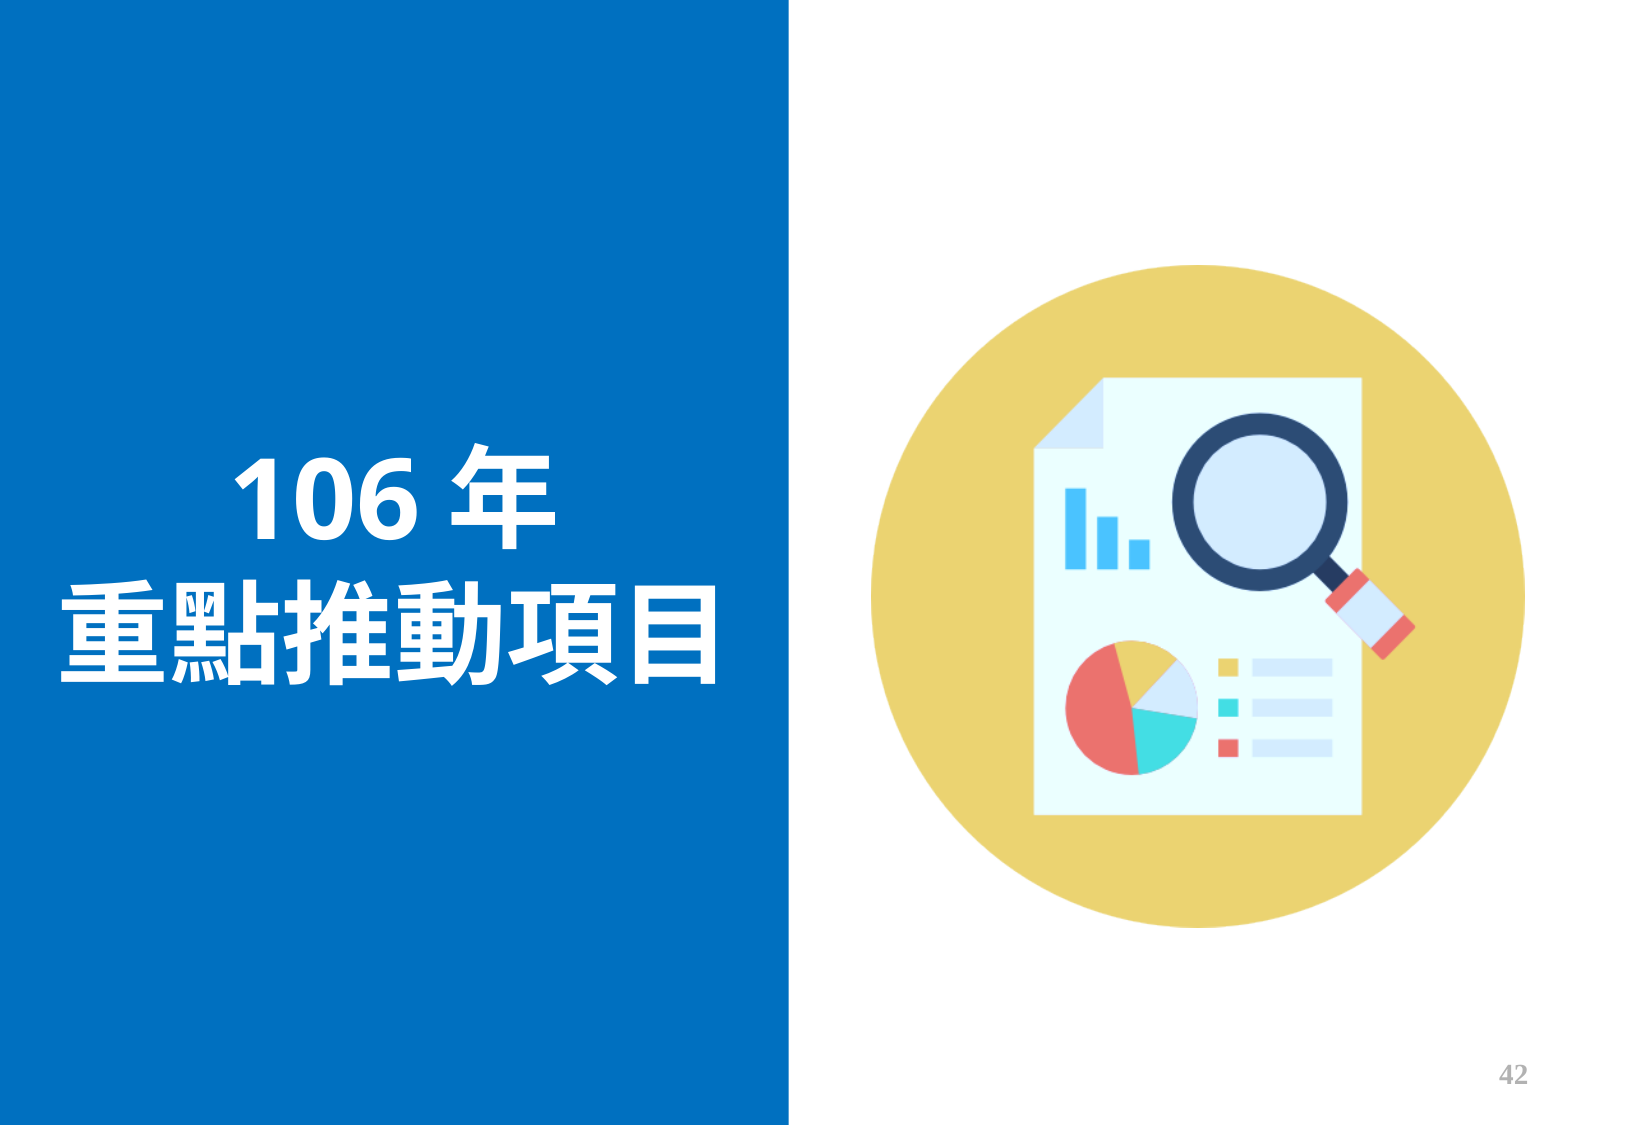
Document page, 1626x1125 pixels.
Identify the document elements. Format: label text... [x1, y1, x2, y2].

picture [871, 265, 1525, 928]
slide_number <編號> [1164, 1042, 1544, 1103]
text_box 106年 重點推動項目 [0, 0, 789, 1125]
